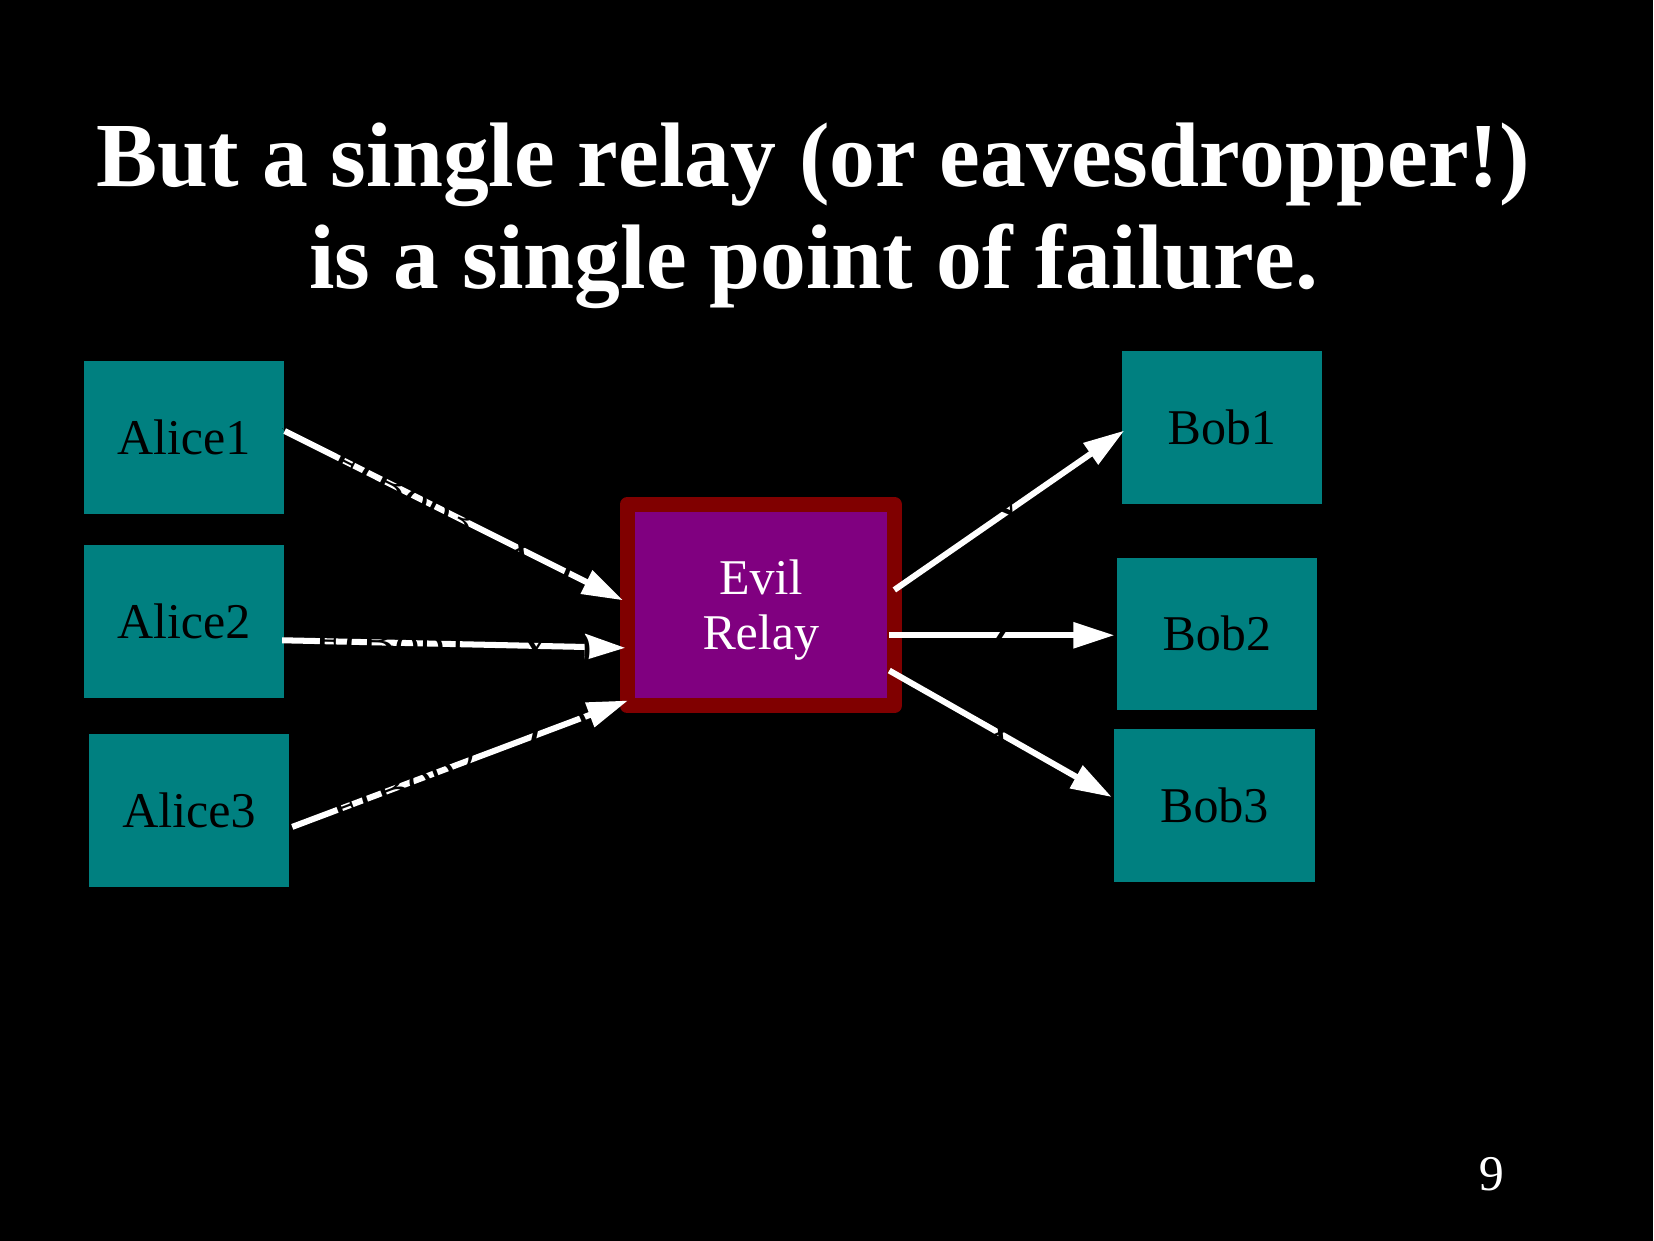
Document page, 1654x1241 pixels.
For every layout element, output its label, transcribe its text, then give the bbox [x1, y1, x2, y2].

text_box Bob1 [1121, 350, 1323, 505]
text_box Alice2 [83, 544, 285, 699]
text_box Bob3 [1113, 728, 1316, 883]
text_box Alice1 [83, 360, 285, 515]
title But a single relay (or eavesdropper!) is a single point of failure. [96, 86, 1534, 327]
text_box Evil Relay [627, 504, 895, 706]
text_box Bob2 [1116, 557, 1318, 711]
text_box Alice3 [88, 733, 290, 888]
